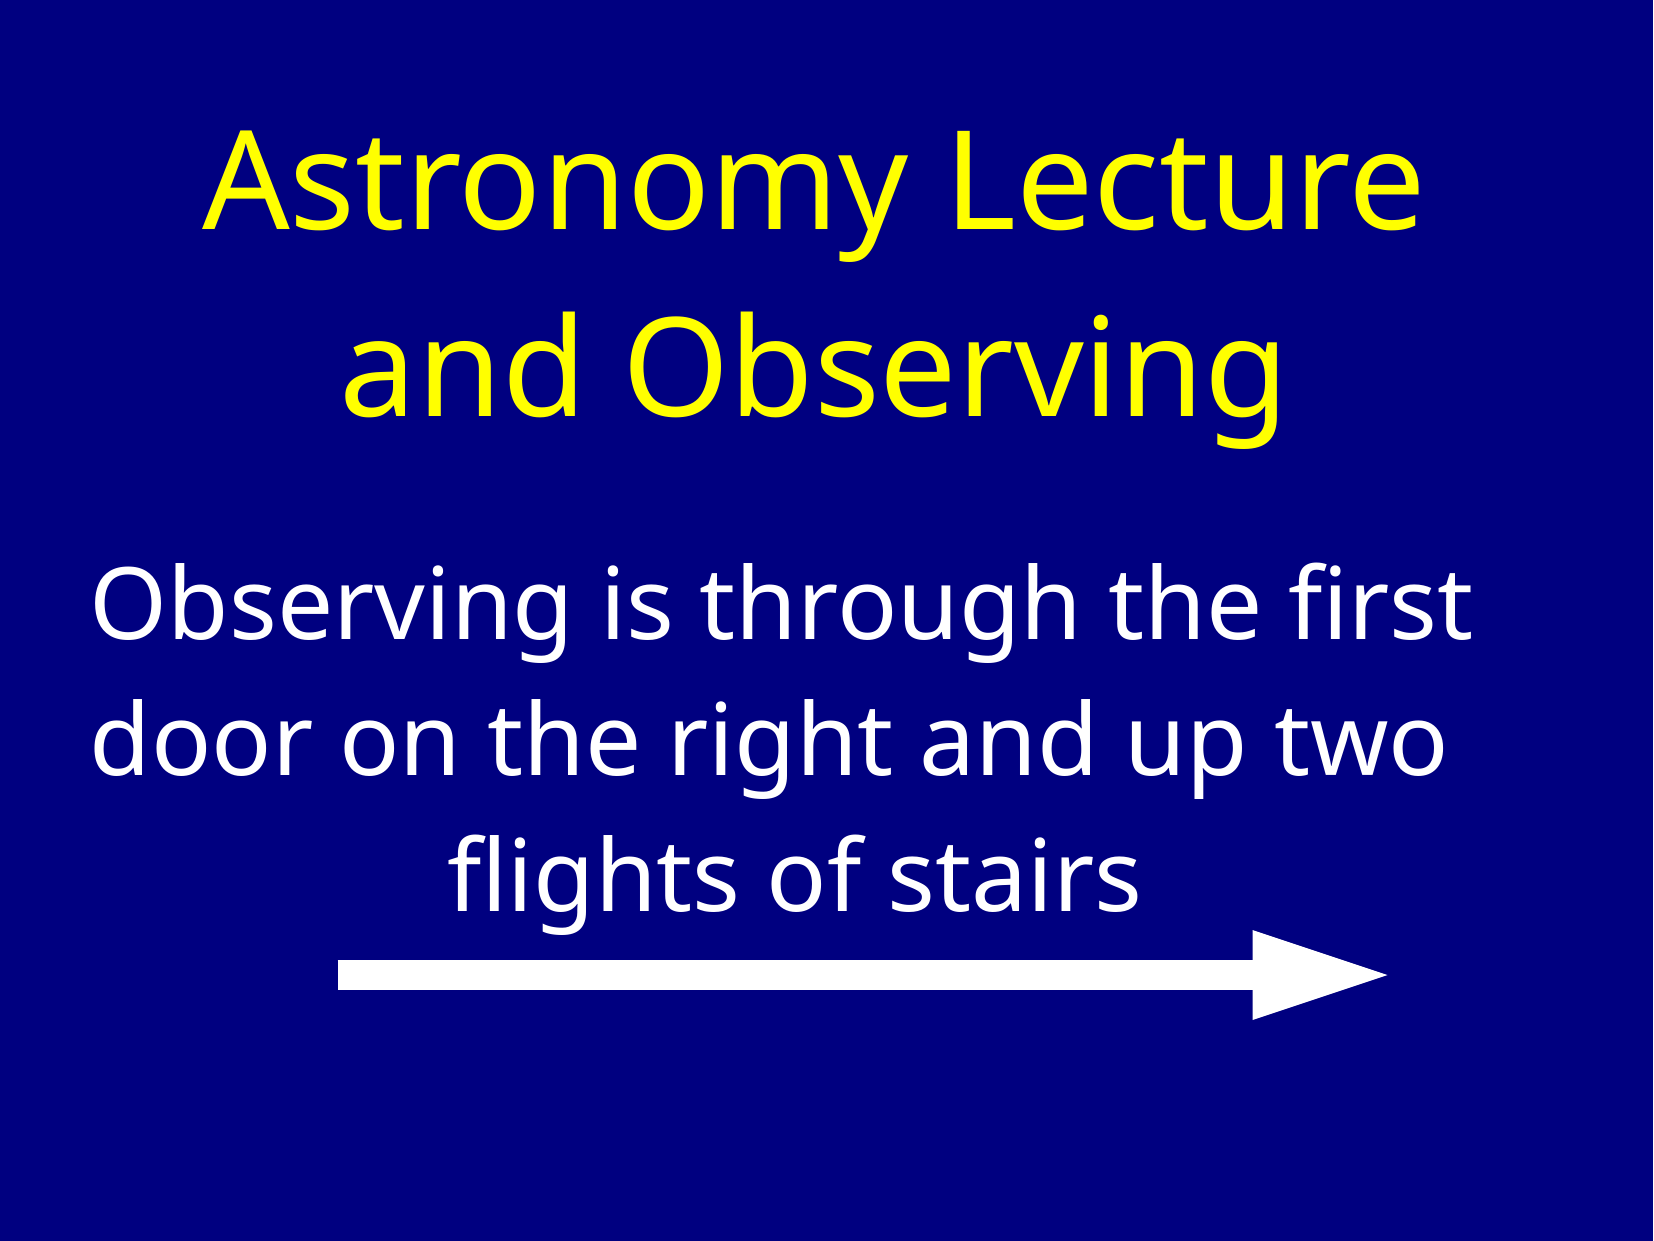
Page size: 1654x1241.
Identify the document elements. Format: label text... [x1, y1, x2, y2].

text_box Observing is through the first door on the right and up two flights of stairs [75, 525, 1591, 902]
text_box Astronomy Lecture and Observing [187, 75, 1500, 422]
